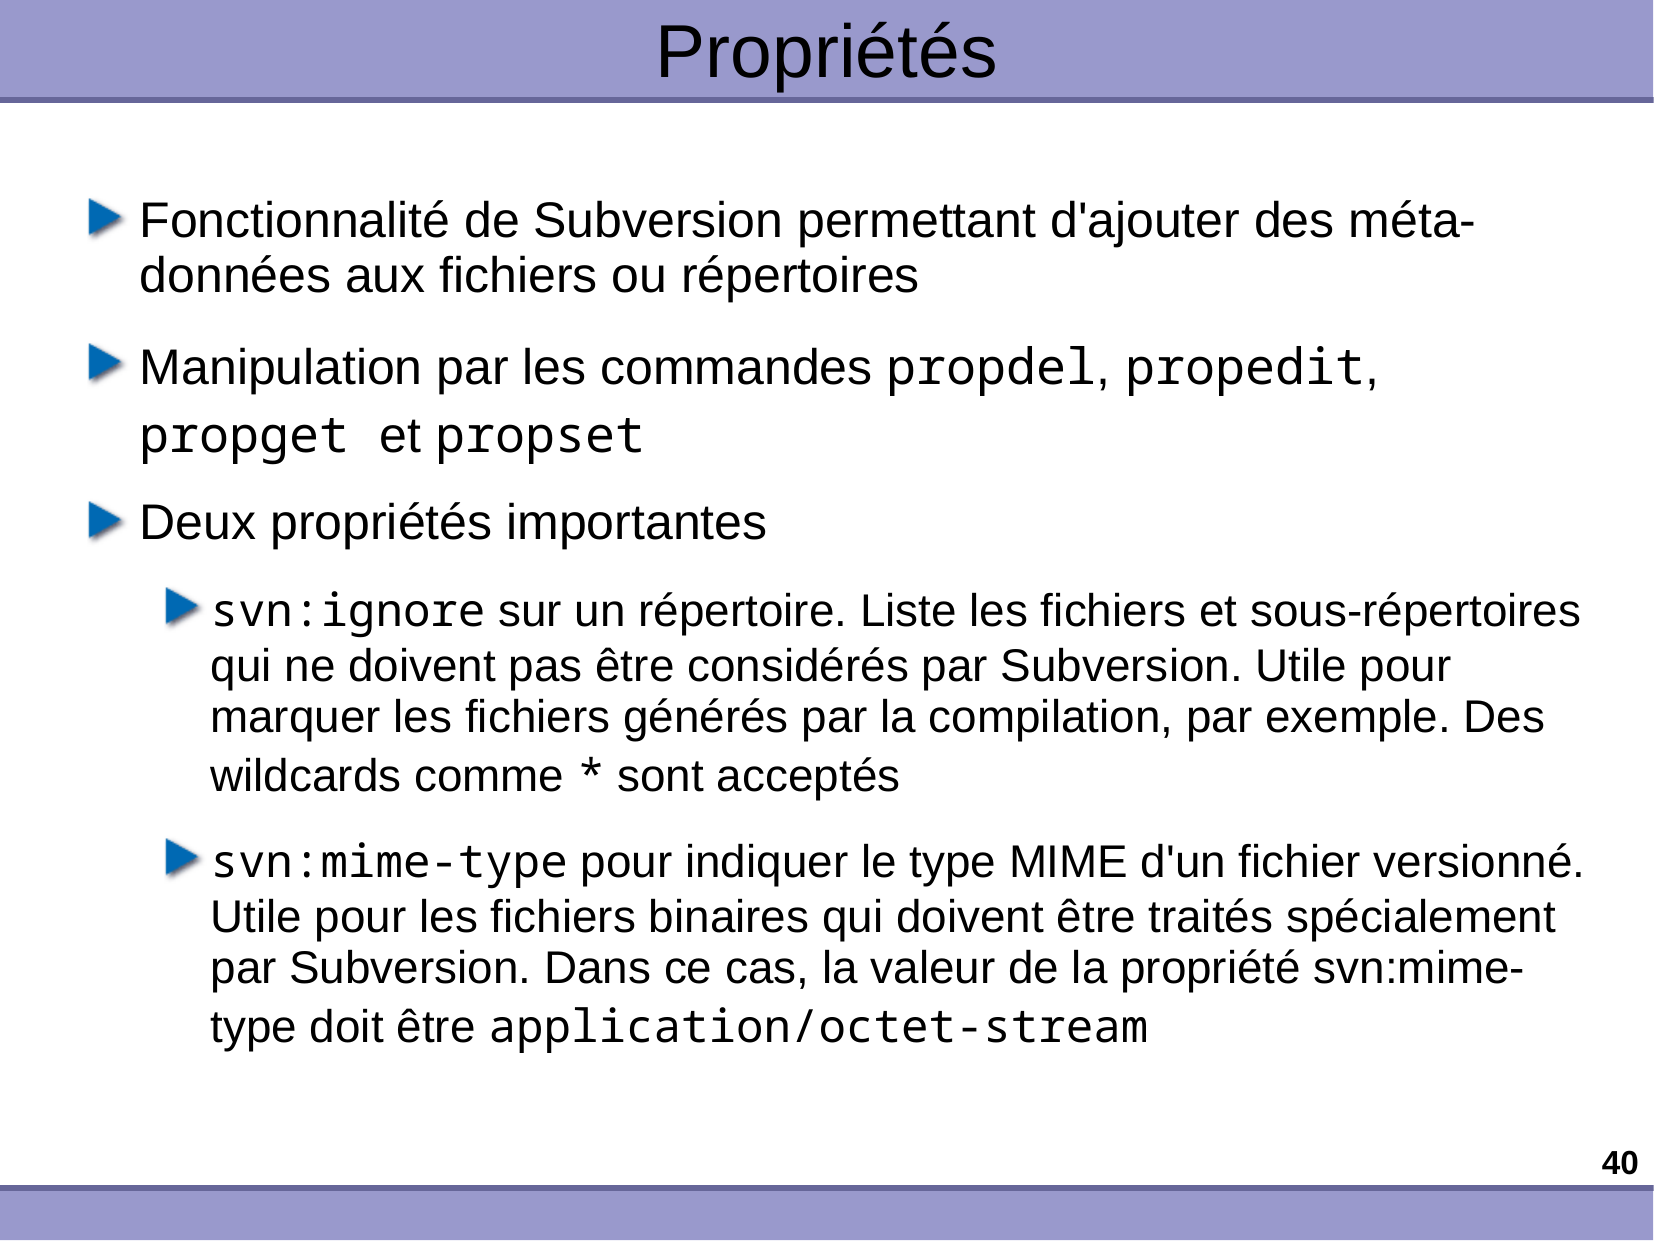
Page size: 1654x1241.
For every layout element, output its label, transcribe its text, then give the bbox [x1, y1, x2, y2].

list Fonctionnalité de Subversion permettant d'ajouter des méta-données aux fichiers ou répertoires Manipulation par les commandes propdel, propedit, propget et propset Deux propriétés importantes svn:ignore sur un répertoire. Liste les fichiers et sous-répertoires qui ne doivent pas être considérés par Subversion. Utile pour marquer les fichiers générés par la compilation, par exemple. Des wildcards comme * sont acceptés svn:mime-type pour indiquer le type MIME d'un fichier versionné. Utile pour les fichiers binaires qui doivent être traités spécialement par Subversion. Dans ce cas, la valeur de la propriété svn:mime-type doit être application/octet-stream [68, 191, 1592, 1108]
title Propriétés [0, 4, 1654, 98]
